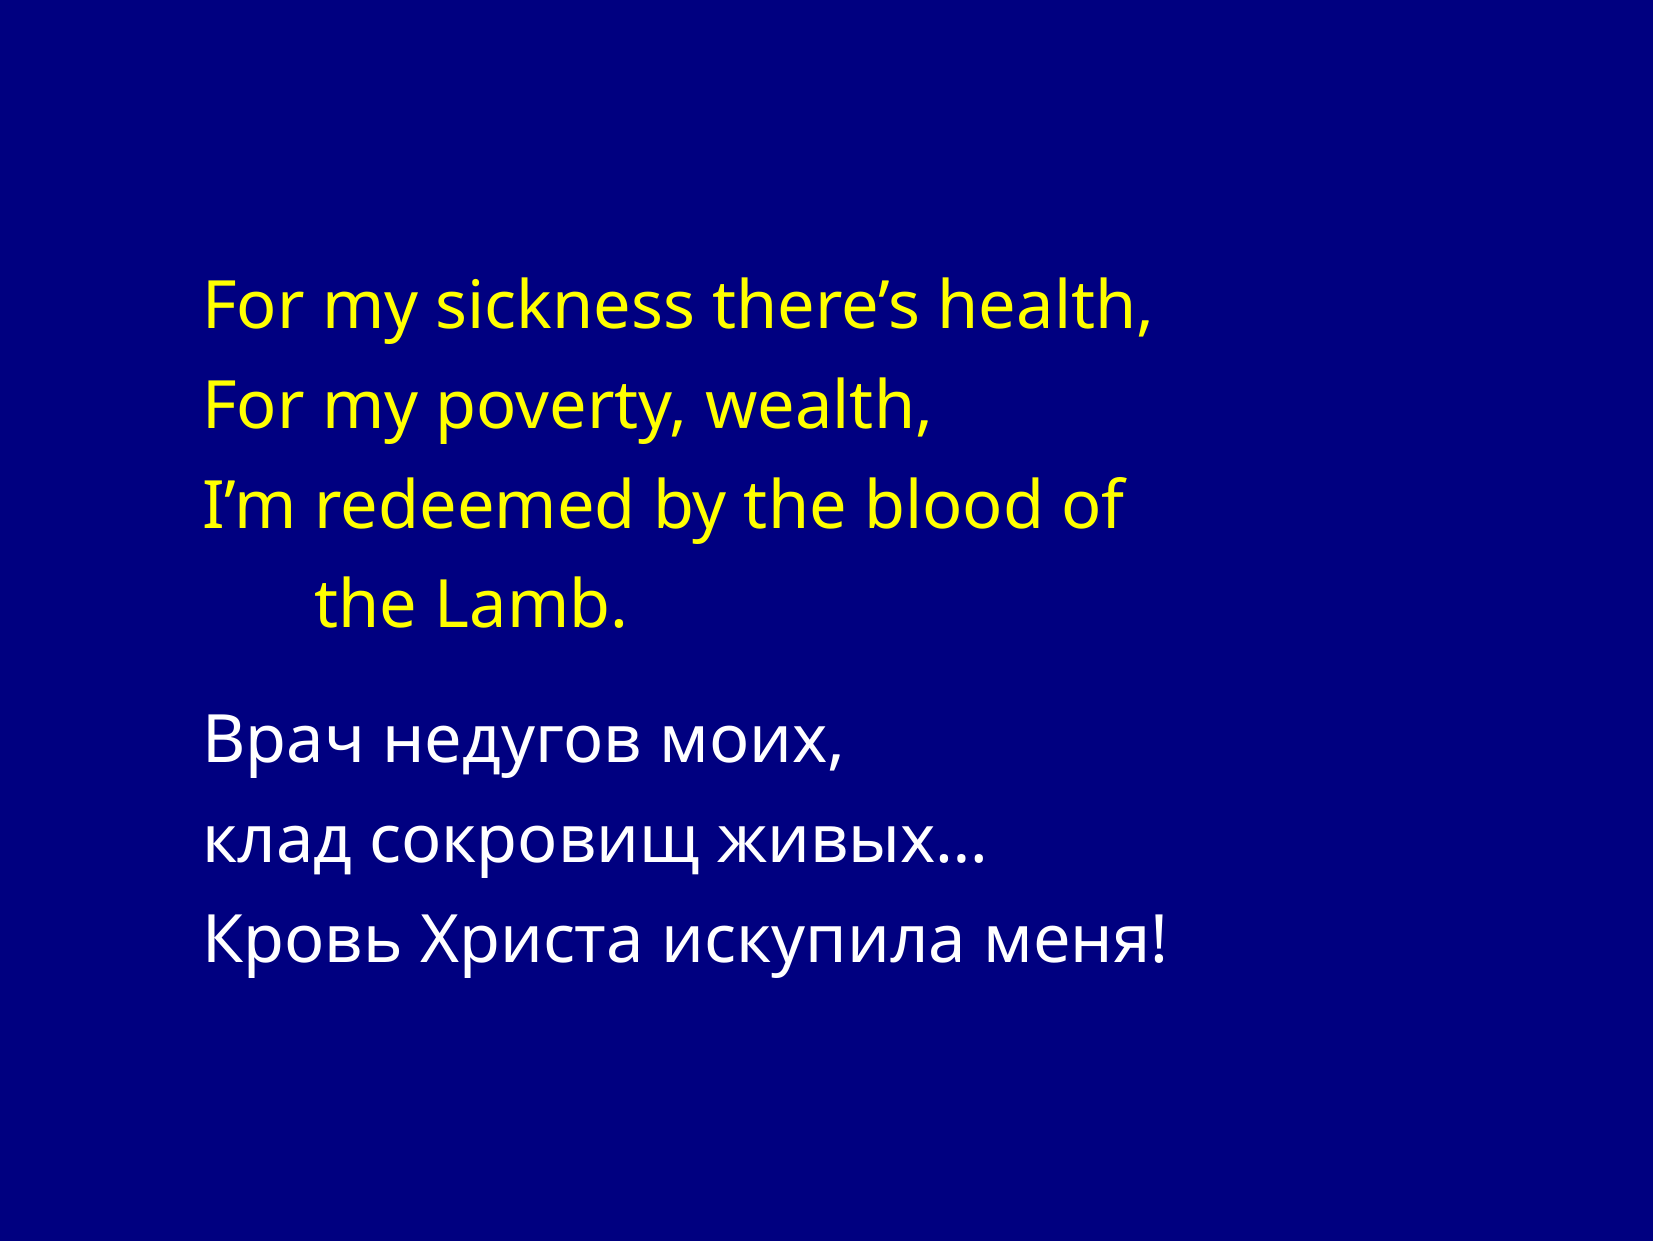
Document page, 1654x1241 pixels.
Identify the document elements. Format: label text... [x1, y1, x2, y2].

text_box Врач недугов моих, клад сокровищ живых… Кровь Христа искупила меня! [75, 675, 1576, 1163]
text_box For my sickness there’s health, For my poverty, wealth, I’m redeemed by the blood of the Lamb. [75, 150, 1576, 638]
